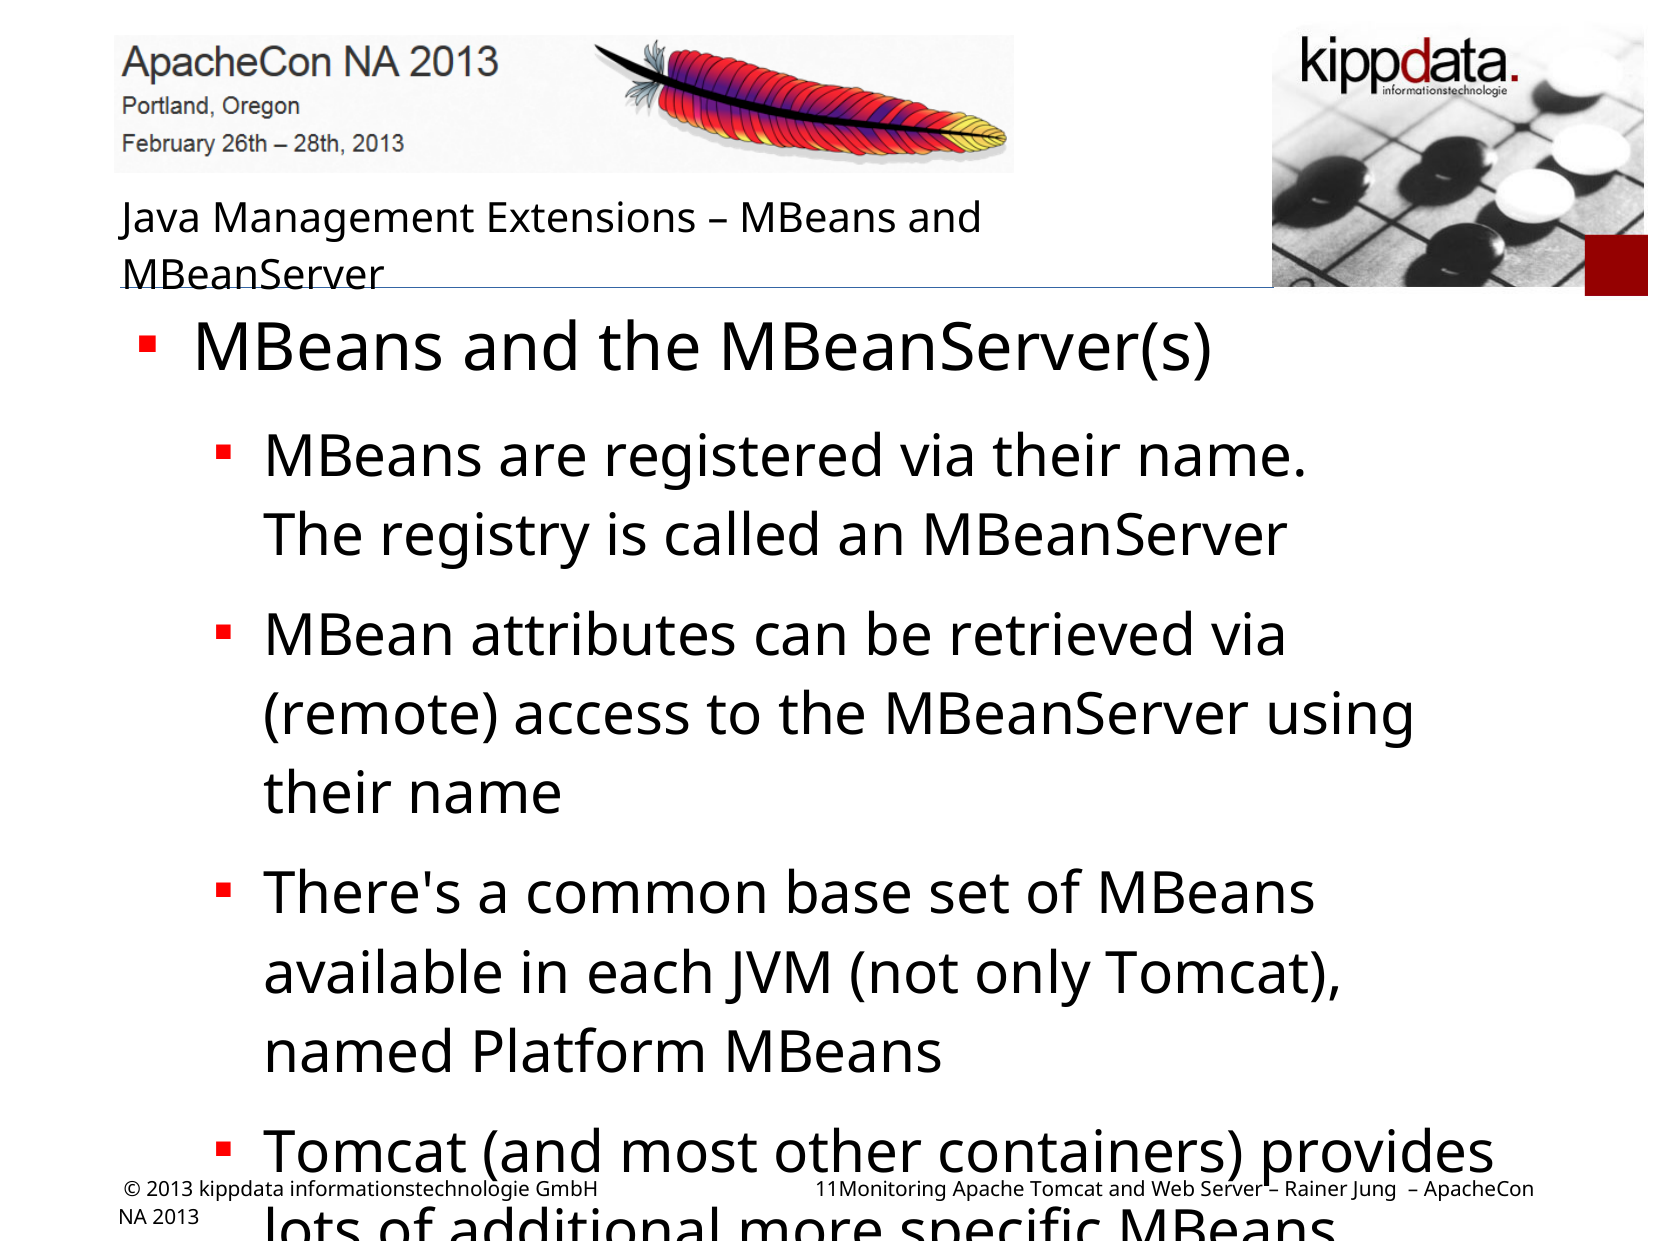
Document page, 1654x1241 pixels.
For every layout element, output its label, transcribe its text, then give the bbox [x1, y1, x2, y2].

list MBeans and the MBeanServer(s) MBeans are registered via their name. The registry is called an MBeanServer MBean attributes can be retrieved via (remote) access to the MBeanServer using their name There's a common base set of MBeans available in each JVM (not only Tomcat), named Platform MBeans Tomcat (and most other containers) provides lots of additional more specific MBeans It is easy to provide application specific MBeans. Developers should embrace this! [121, 299, 1534, 1186]
picture [114, 35, 1014, 173]
picture [1272, 5, 1648, 302]
title Java Management Extensions – MBeans and MBeanServer [121, 204, 1242, 286]
